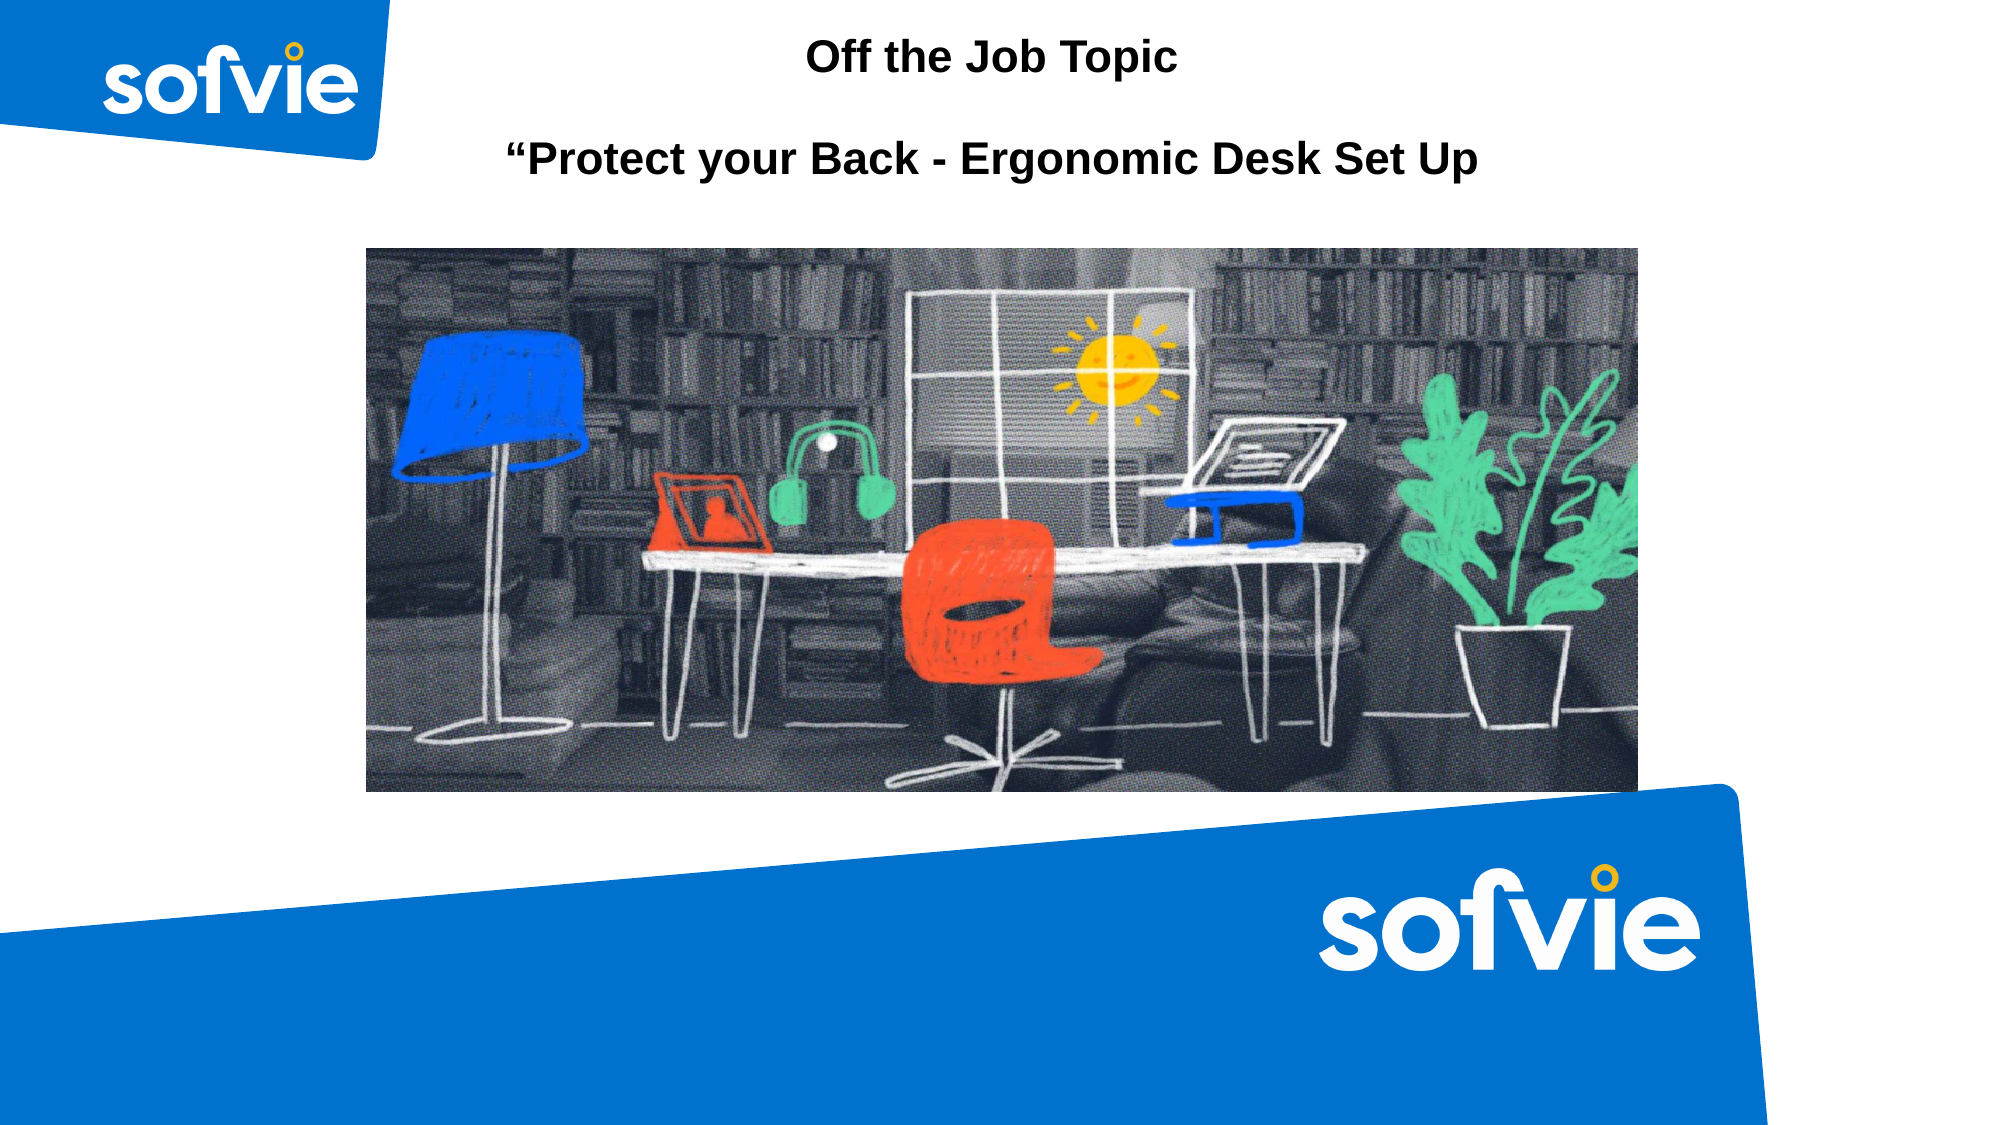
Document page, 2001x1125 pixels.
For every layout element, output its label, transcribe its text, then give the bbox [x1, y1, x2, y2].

picture [1319, 864, 1700, 971]
text_box Off the Job Topic “Protect your Back - Ergonomic Desk Set Up [401, 23, 1583, 196]
picture [366, 248, 1638, 792]
picture [103, 42, 358, 114]
